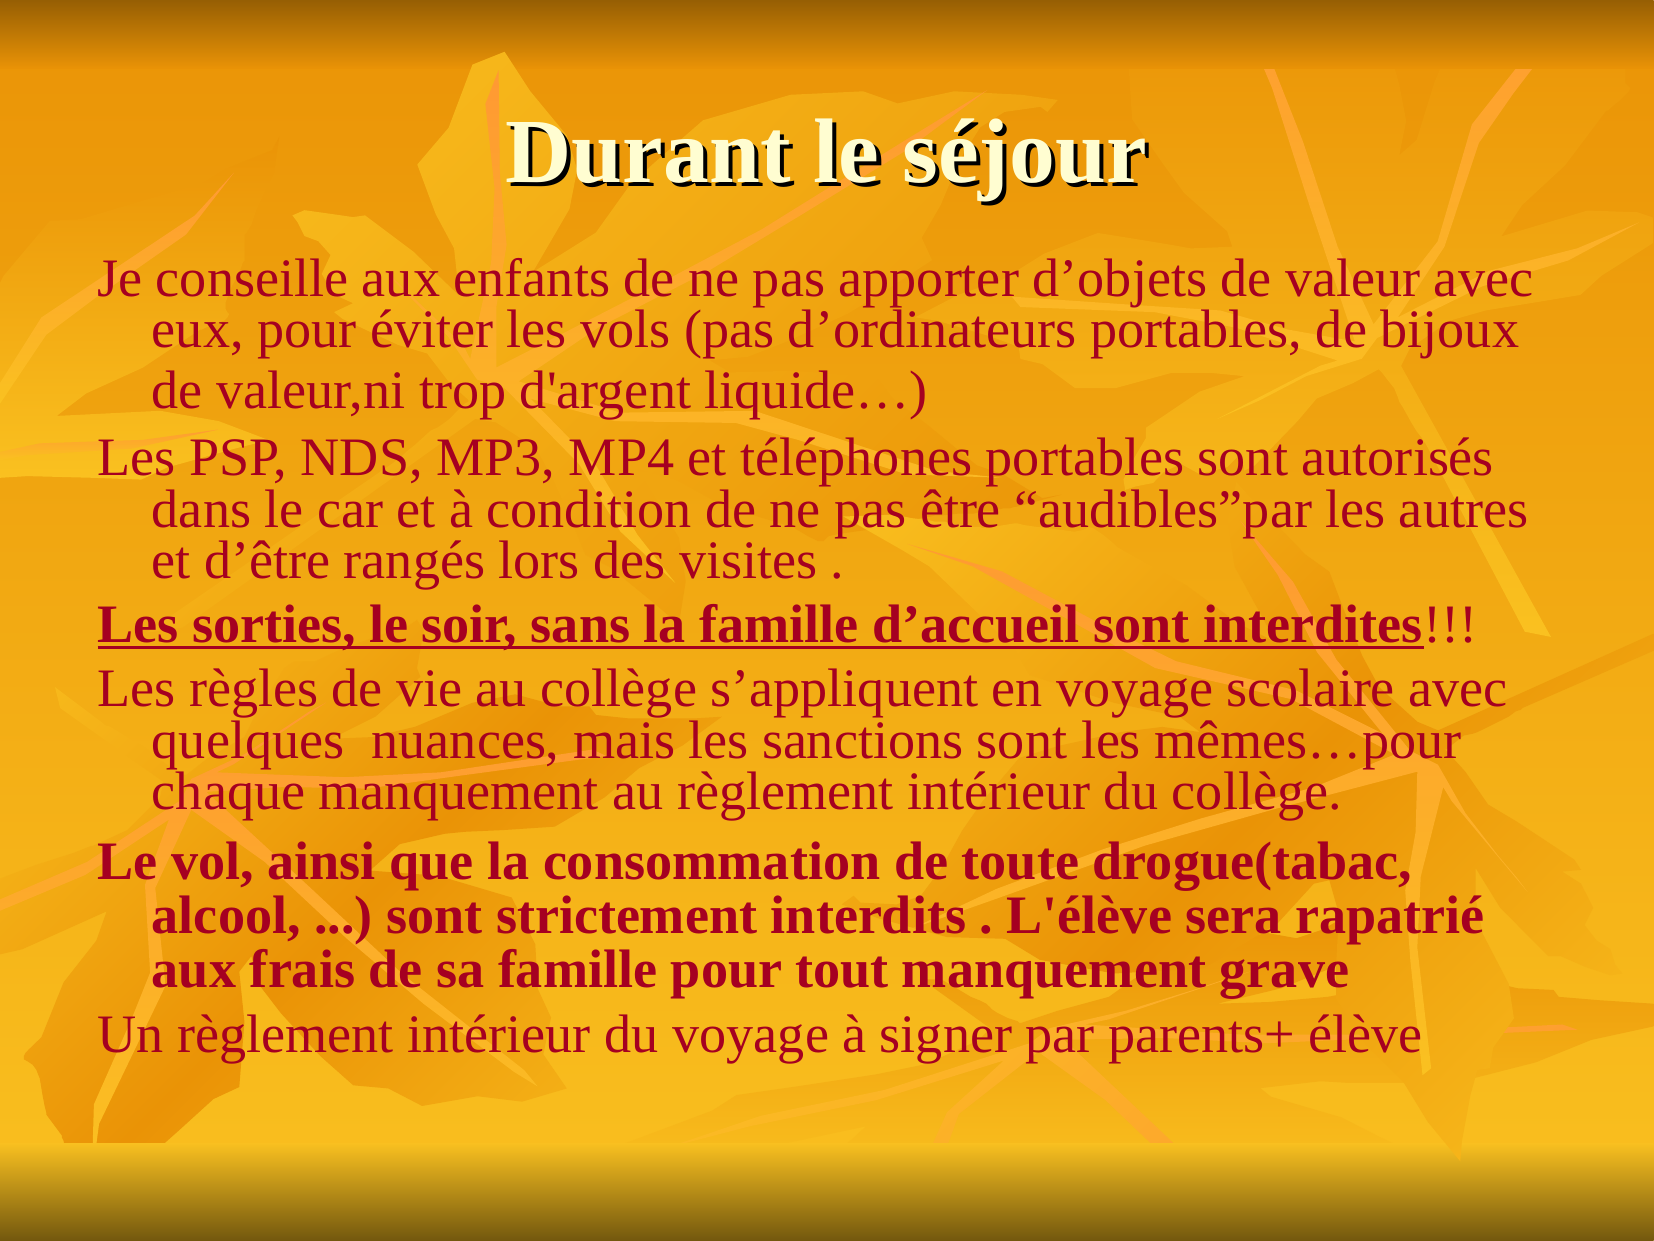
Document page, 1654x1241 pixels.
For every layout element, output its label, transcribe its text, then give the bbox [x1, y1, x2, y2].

title Durant le séjour [82, 50, 1571, 247]
text_box Je conseille aux enfants de ne pas apporter d’objets de valeur avec eux, pour éviter les vols (pas d’ordinateurs portables, de bijoux de valeur,ni trop d'argent liquide…)‏ Les PSP, NDS, MP3, MP4 et téléphones portables sont autorisés dans le car et à condition de ne pas être “audibles”par les autres et d’être rangés lors des visites . Les sorties, le soir, sans la famille d’accueil sont interdites!!! Les règles de vie au collège s’appliquent en voyage scolaire avec quelques nuances, mais les sanctions sont les mêmes…pour chaque manquement au règlement intérieur du collège. Le vol, ainsi que la consommation de toute drogue(tabac, alcool, ...) sont strictement interdits . L'élève sera rapatrié aux frais de sa famille pour tout manquement grave Un règlement intérieur du voyage à signer par parents+ élève [82, 247, 1571, 1241]
